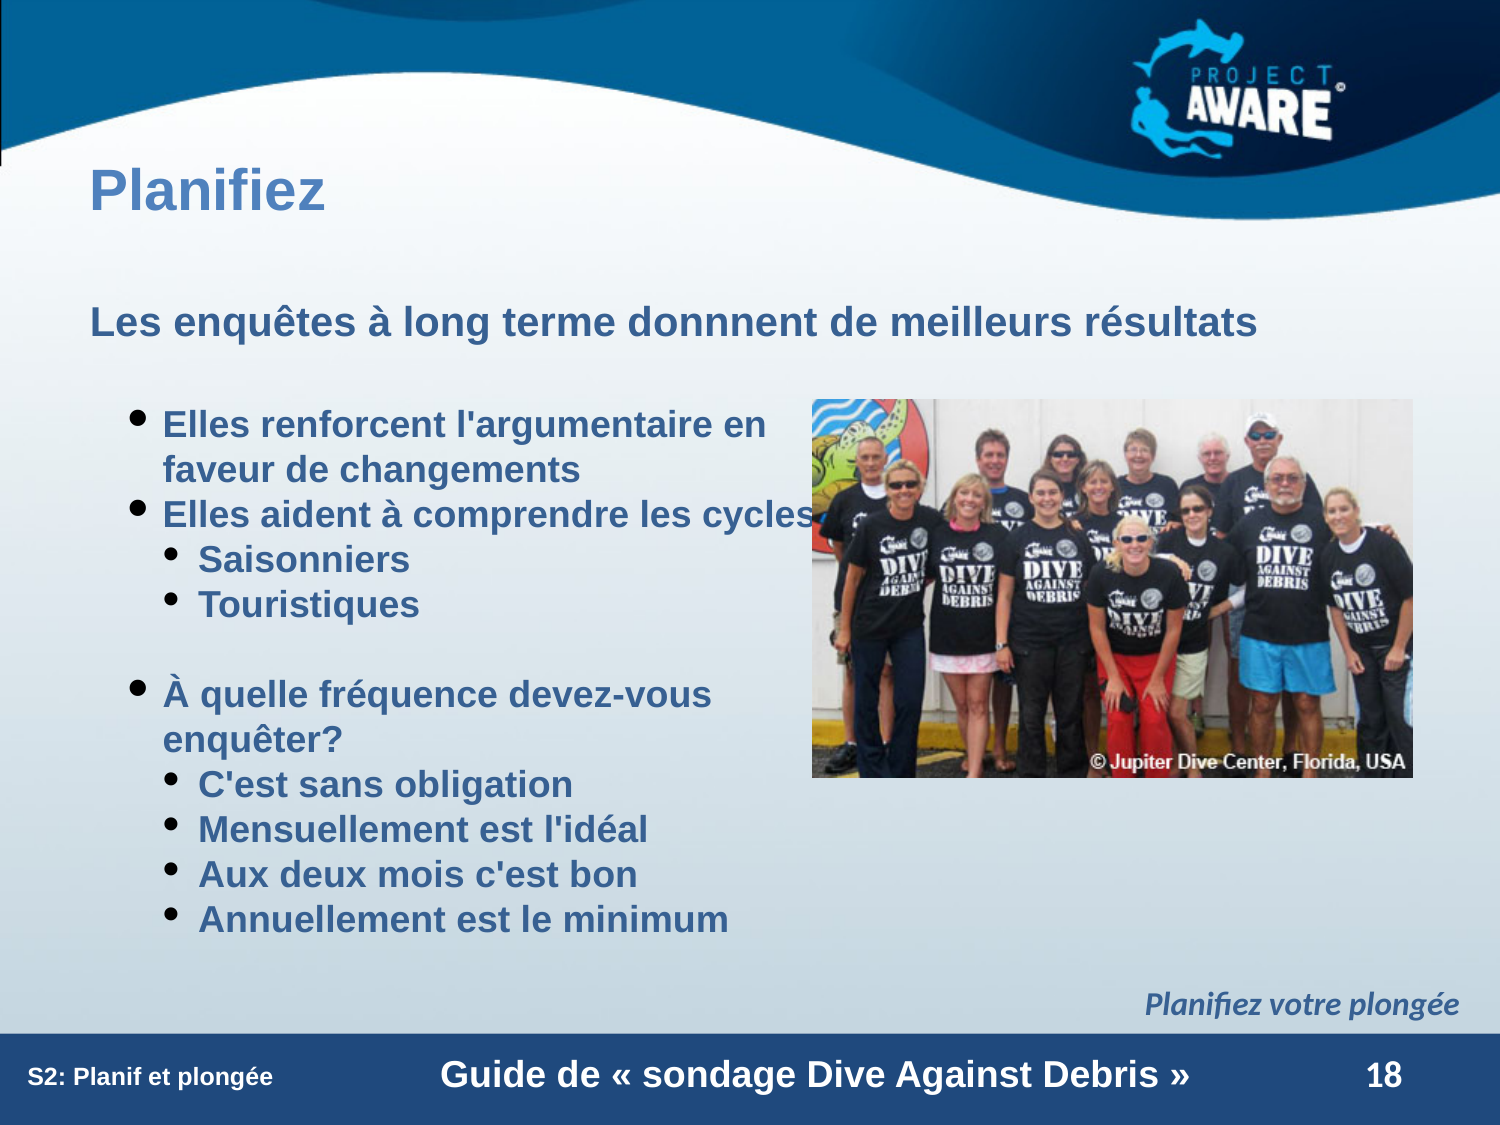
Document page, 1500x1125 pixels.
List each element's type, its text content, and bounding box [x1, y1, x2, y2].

text_box <numéro> [1350, 1042, 1475, 1103]
text_box Planifiez [75, 145, 950, 237]
text_box Planifiez votre plongée [460, 975, 1475, 1025]
text_box Les enquêtes à long terme donnnent de meilleurs résultats [74, 287, 1413, 375]
text_box Guide de « sondage Dive Against Debris » [425, 1042, 1276, 1103]
text_box S2: Planif et plongée [12, 1052, 425, 1103]
text_box Elles renforcent l'argumentaire en faveur de changements Elles aident à comprendre les cycles Saisonniers Touristiques À quelle fréquence devez-vous enquêter? C'est sans obligation Mensuellement est l'idéal Aux deux mois c'est bon Annuellement est le minimum [112, 392, 850, 957]
picture [0, 0, 1500, 1037]
